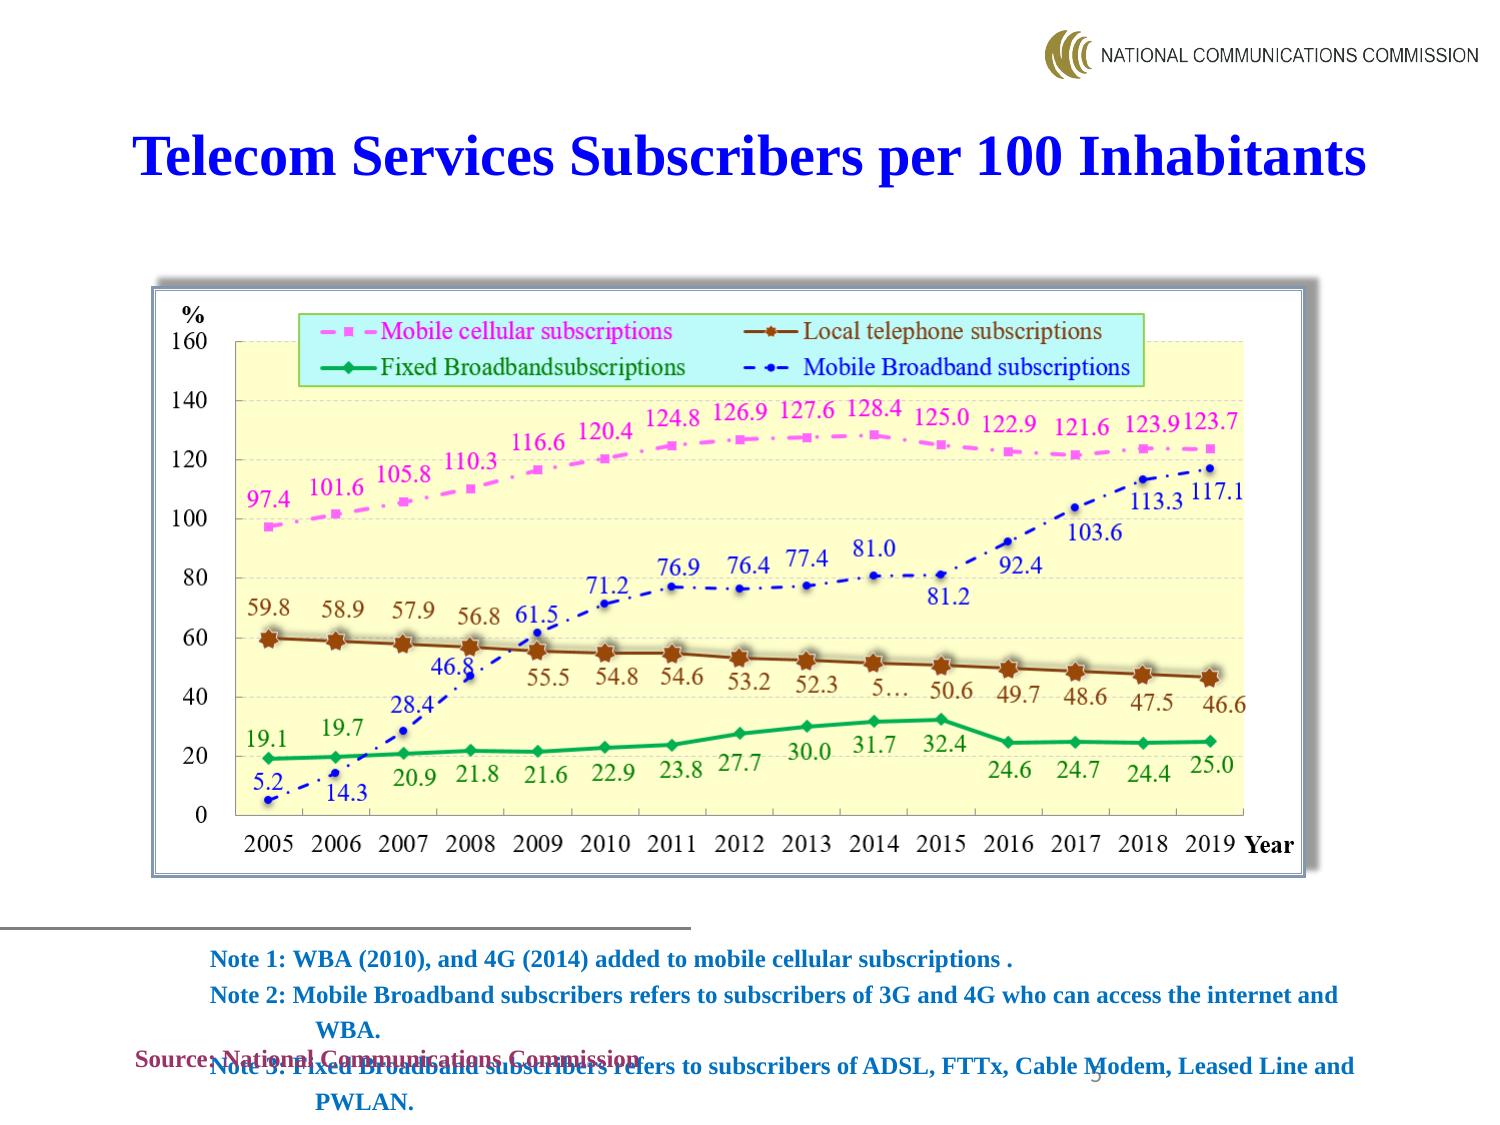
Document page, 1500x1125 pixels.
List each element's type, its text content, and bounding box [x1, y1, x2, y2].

text_box Source: National Communications Commission [0, 1035, 703, 1081]
text_box [1074, 1042, 1426, 1103]
picture [149, 269, 1328, 879]
text_box Note 1: WBA (2010), and 4G (2014) added to mobile cellular subscriptions . Note 2: Mobile Broadband subscribers refers to subscribers of 3G and 4G who can access the internet and WBA. Note 3: Fixed Broadband subscribers refers to subscribers of ADSL, FTTx, Cable Modem, Leased Line and PWLAN. [0, 928, 1424, 1053]
picture [1045, 30, 1479, 79]
text_box Telecom Services Subscribers per 100 Inhabitants [0, 90, 1500, 216]
